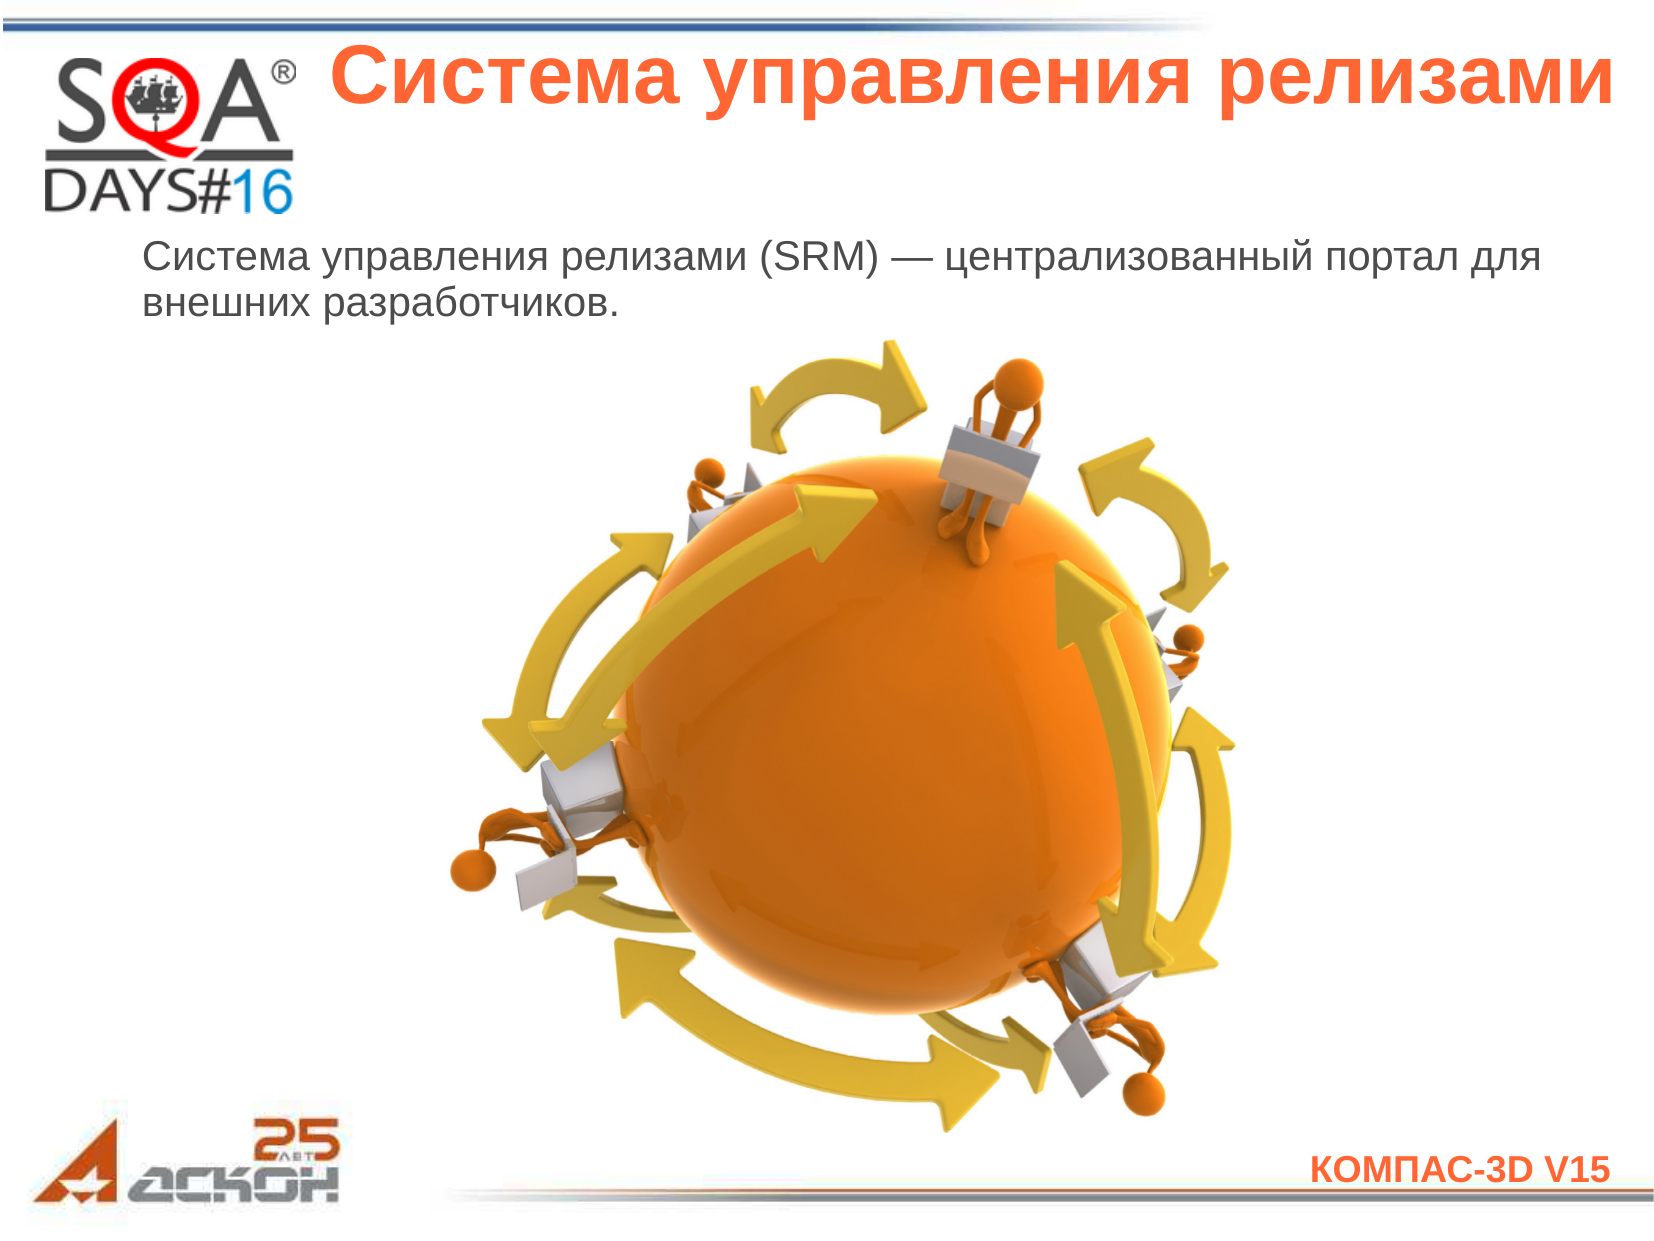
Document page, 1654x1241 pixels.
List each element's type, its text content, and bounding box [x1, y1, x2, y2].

title Система управления релизами [129, 25, 1619, 125]
list Система управления релизами (SRM) — централизованный портал для внешних разработчиков. [70, 232, 1560, 1052]
picture [3, 0, 1654, 1241]
